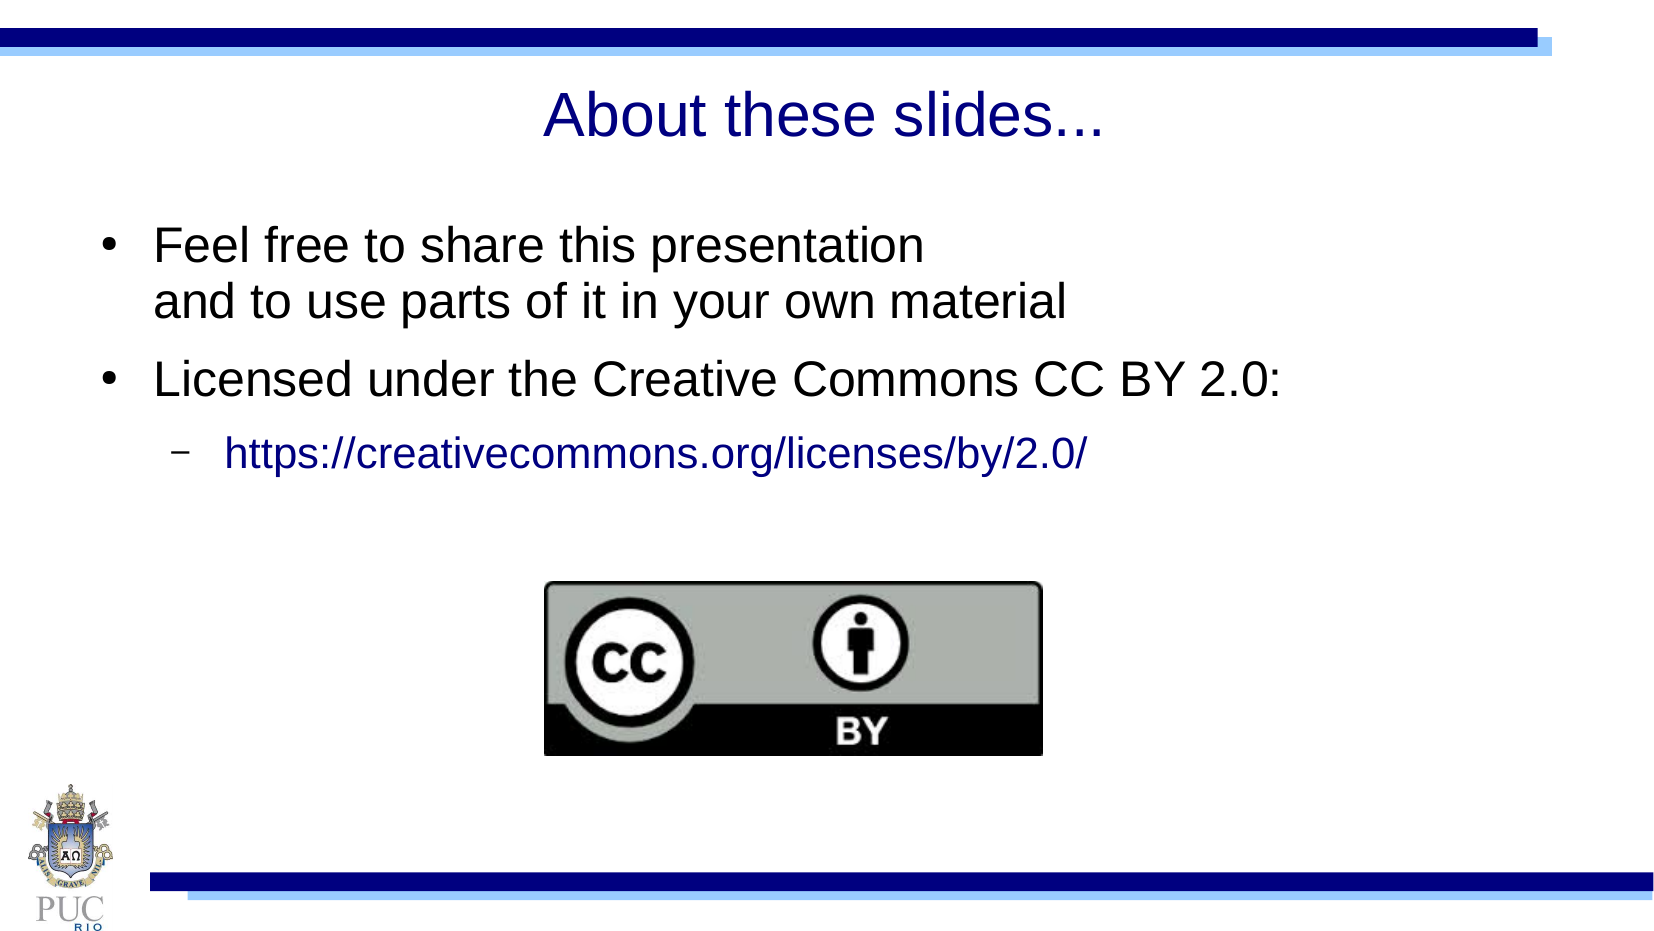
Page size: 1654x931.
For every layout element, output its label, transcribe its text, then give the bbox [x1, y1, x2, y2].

picture [28, 784, 113, 931]
list Feel free to share this presentation and to use parts of it in your own material Licensed under the Creative Commons CC BY 2.0: https://creativecommons.org/licenses/by/2.0/ [82, 217, 1571, 758]
title About these slides... [37, 37, 1613, 193]
picture [544, 581, 1043, 756]
